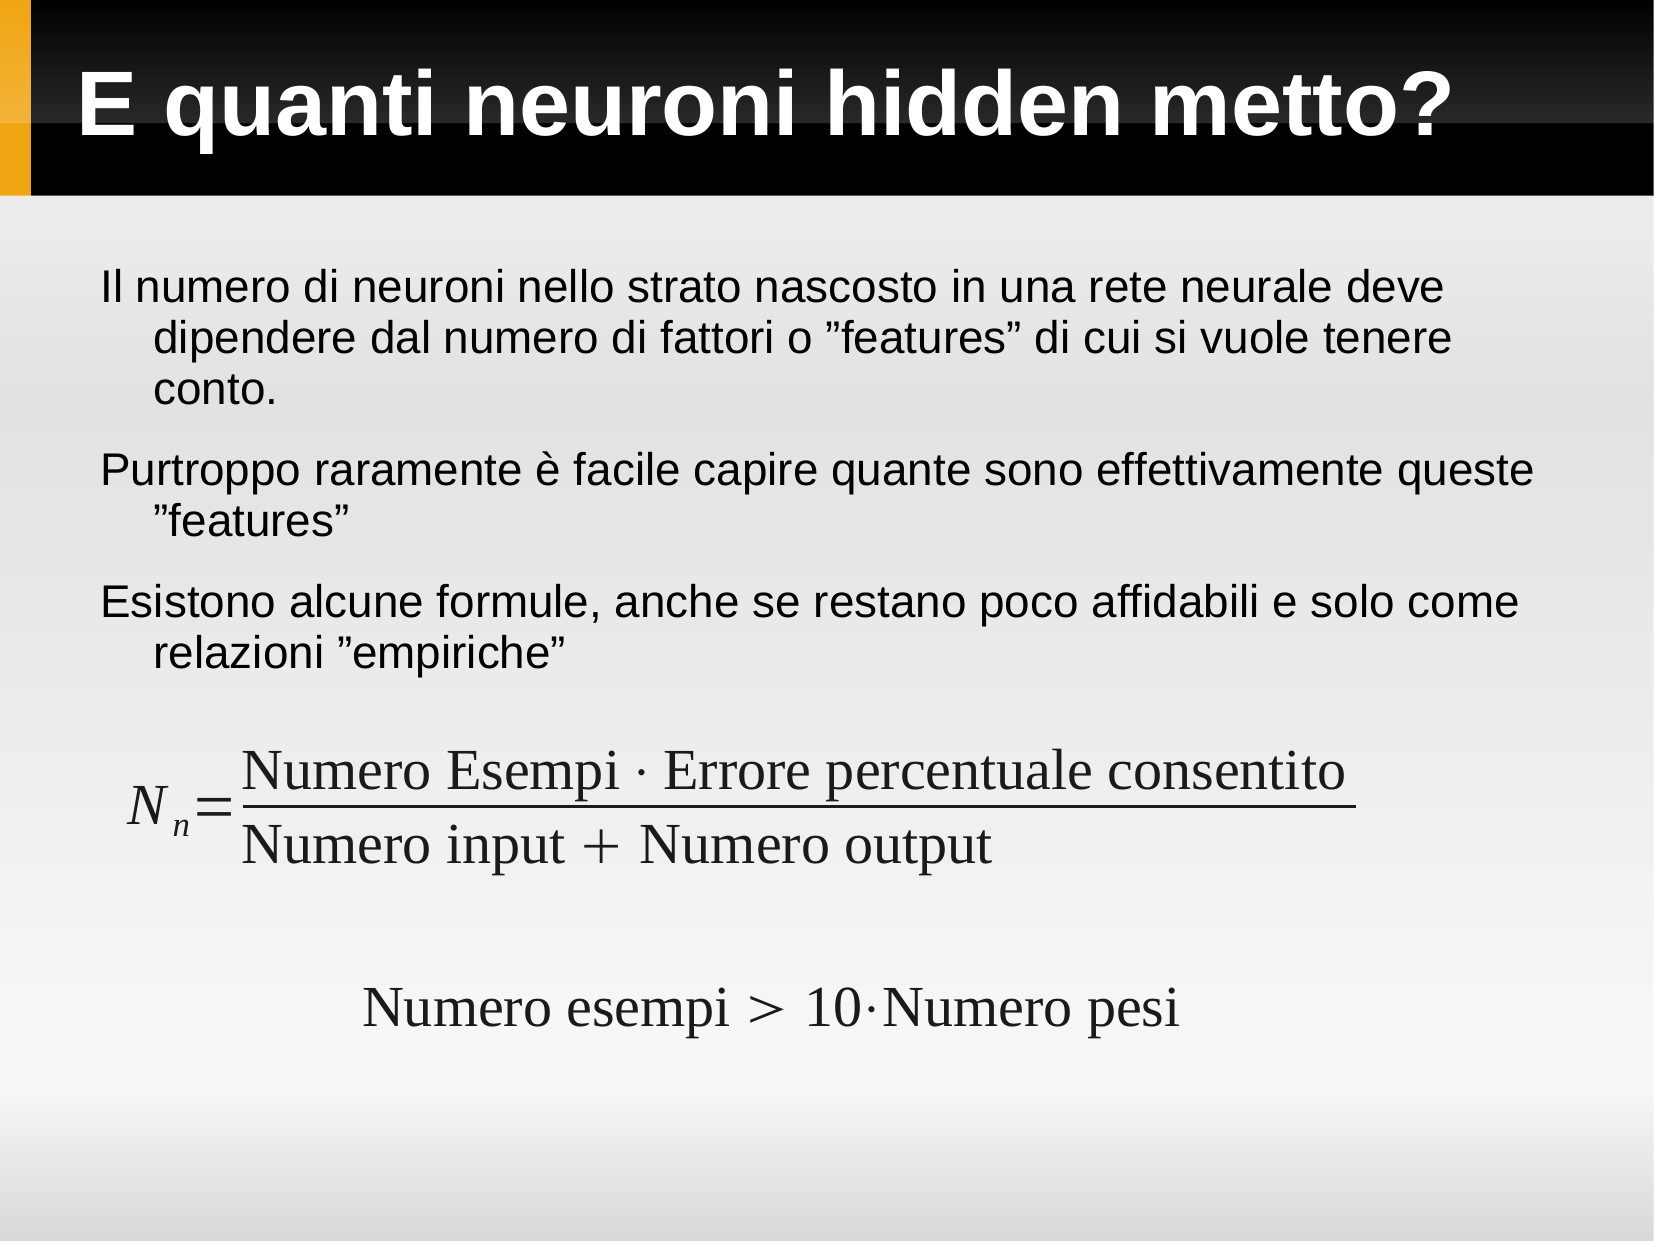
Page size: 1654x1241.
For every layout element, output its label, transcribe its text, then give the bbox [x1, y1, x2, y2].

title E quanti neuroni hidden metto? [76, 7, 1565, 200]
chart [118, 738, 1365, 876]
picture [0, 0, 1654, 1241]
list Il numero di neuroni nello strato nascosto in una rete neurale deve dipendere dal numero di fattori o ”features” di cui si vuole tenere conto. Purtroppo raramente è facile capire quante sono effettivamente queste ”features” Esistono alcune formule, anche se restano poco affidabili e solo come relazioni ”empiriche” [82, 260, 1571, 1065]
chart [354, 974, 1186, 1039]
